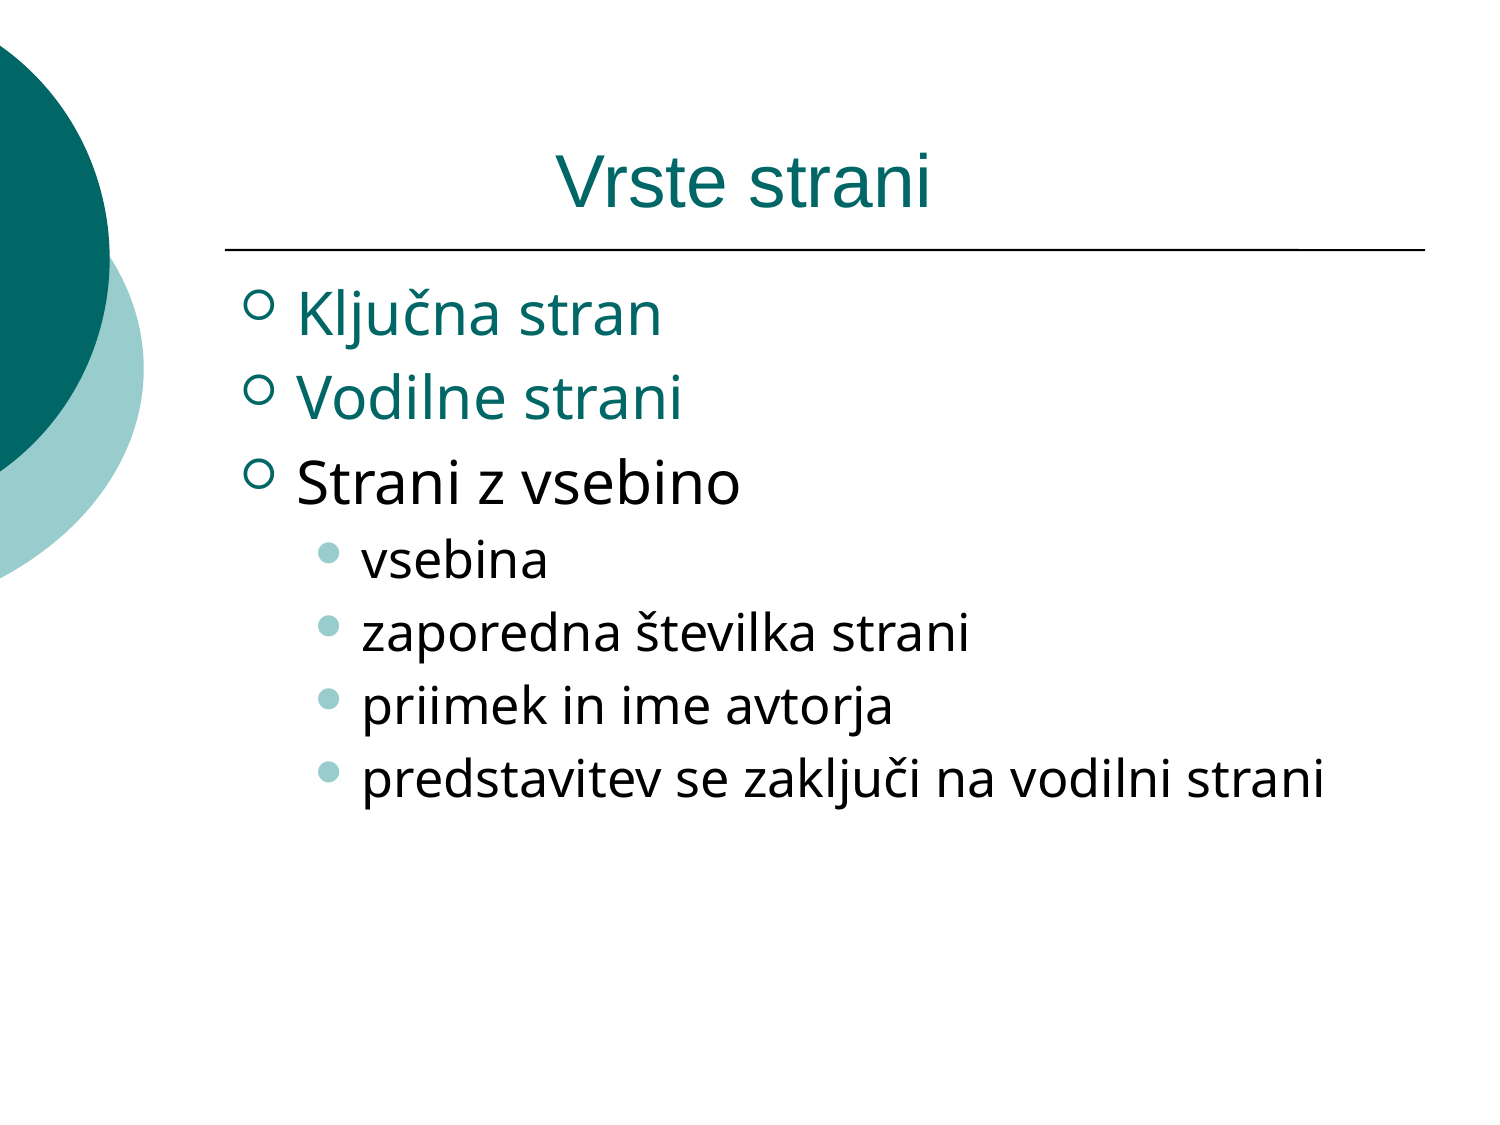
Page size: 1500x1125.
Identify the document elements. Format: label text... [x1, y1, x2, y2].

list Ključna stran Vodilne strani Strani z vsebino vsebina zaporedna številka strani priimek in ime avtorja predstavitev se zaključi na vodilni strani [225, 267, 1500, 1018]
title Vrste strani [64, 42, 1424, 230]
